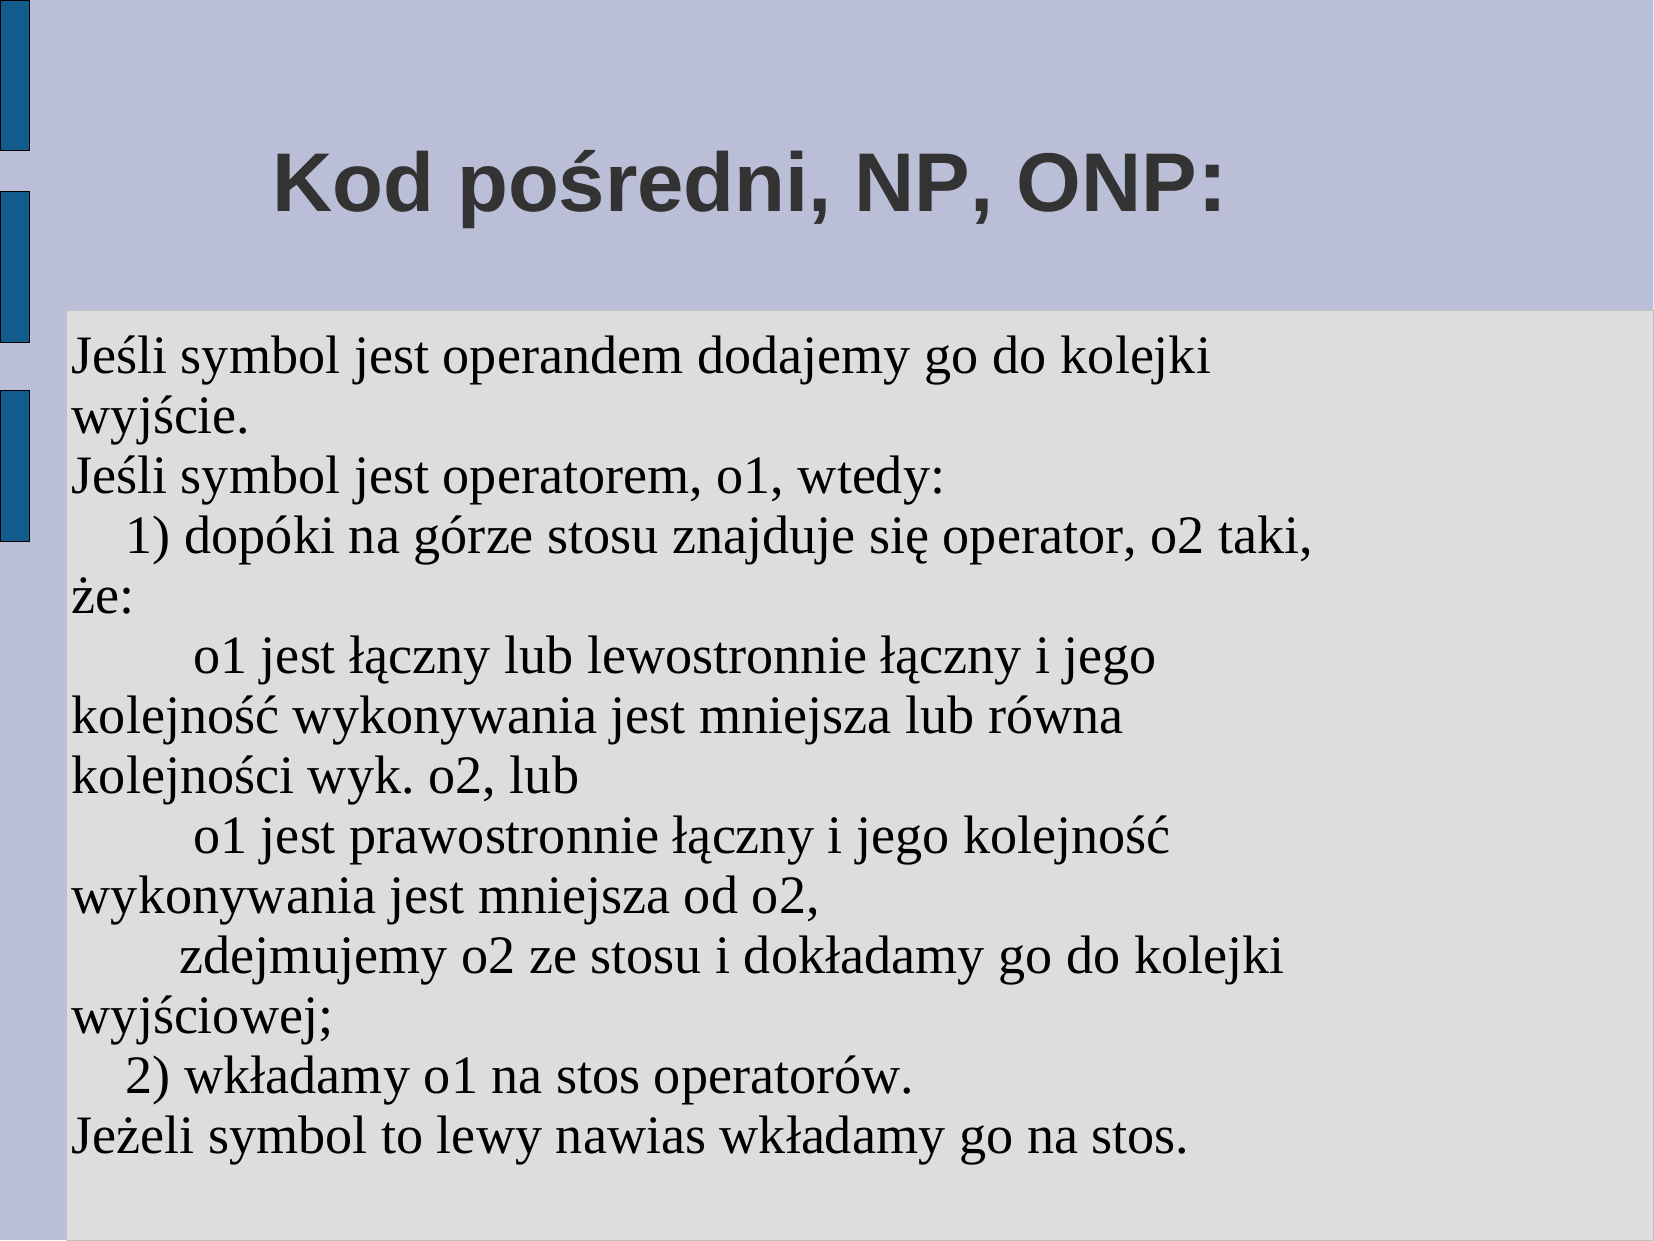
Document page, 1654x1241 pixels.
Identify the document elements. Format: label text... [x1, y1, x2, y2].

title Kod pośredni, NP, ONP: [112, 85, 1388, 274]
text_box Jeśli symbol jest operandem dodajemy go do kolejki wyjście. Jeśli symbol jest operatorem, o1, wtedy: 1) dopóki na górze stosu znajduje się operator, o2 taki, że: o1 jest łączny lub lewostronnie łączny i jego kolejność wykonywania jest mniejsza lub równa kolejności wyk. o2, lub o1 jest prawostronnie łączny i jego kolejność wykonywania jest mniejsza od o2, zdejmujemy o2 ze stosu i dokładamy go do kolejki wyjściowej; 2) wkładamy o1 na stos operatorów. Jeżeli symbol to lewy nawias wkładamy go na stos. [71, 324, 1329, 1241]
